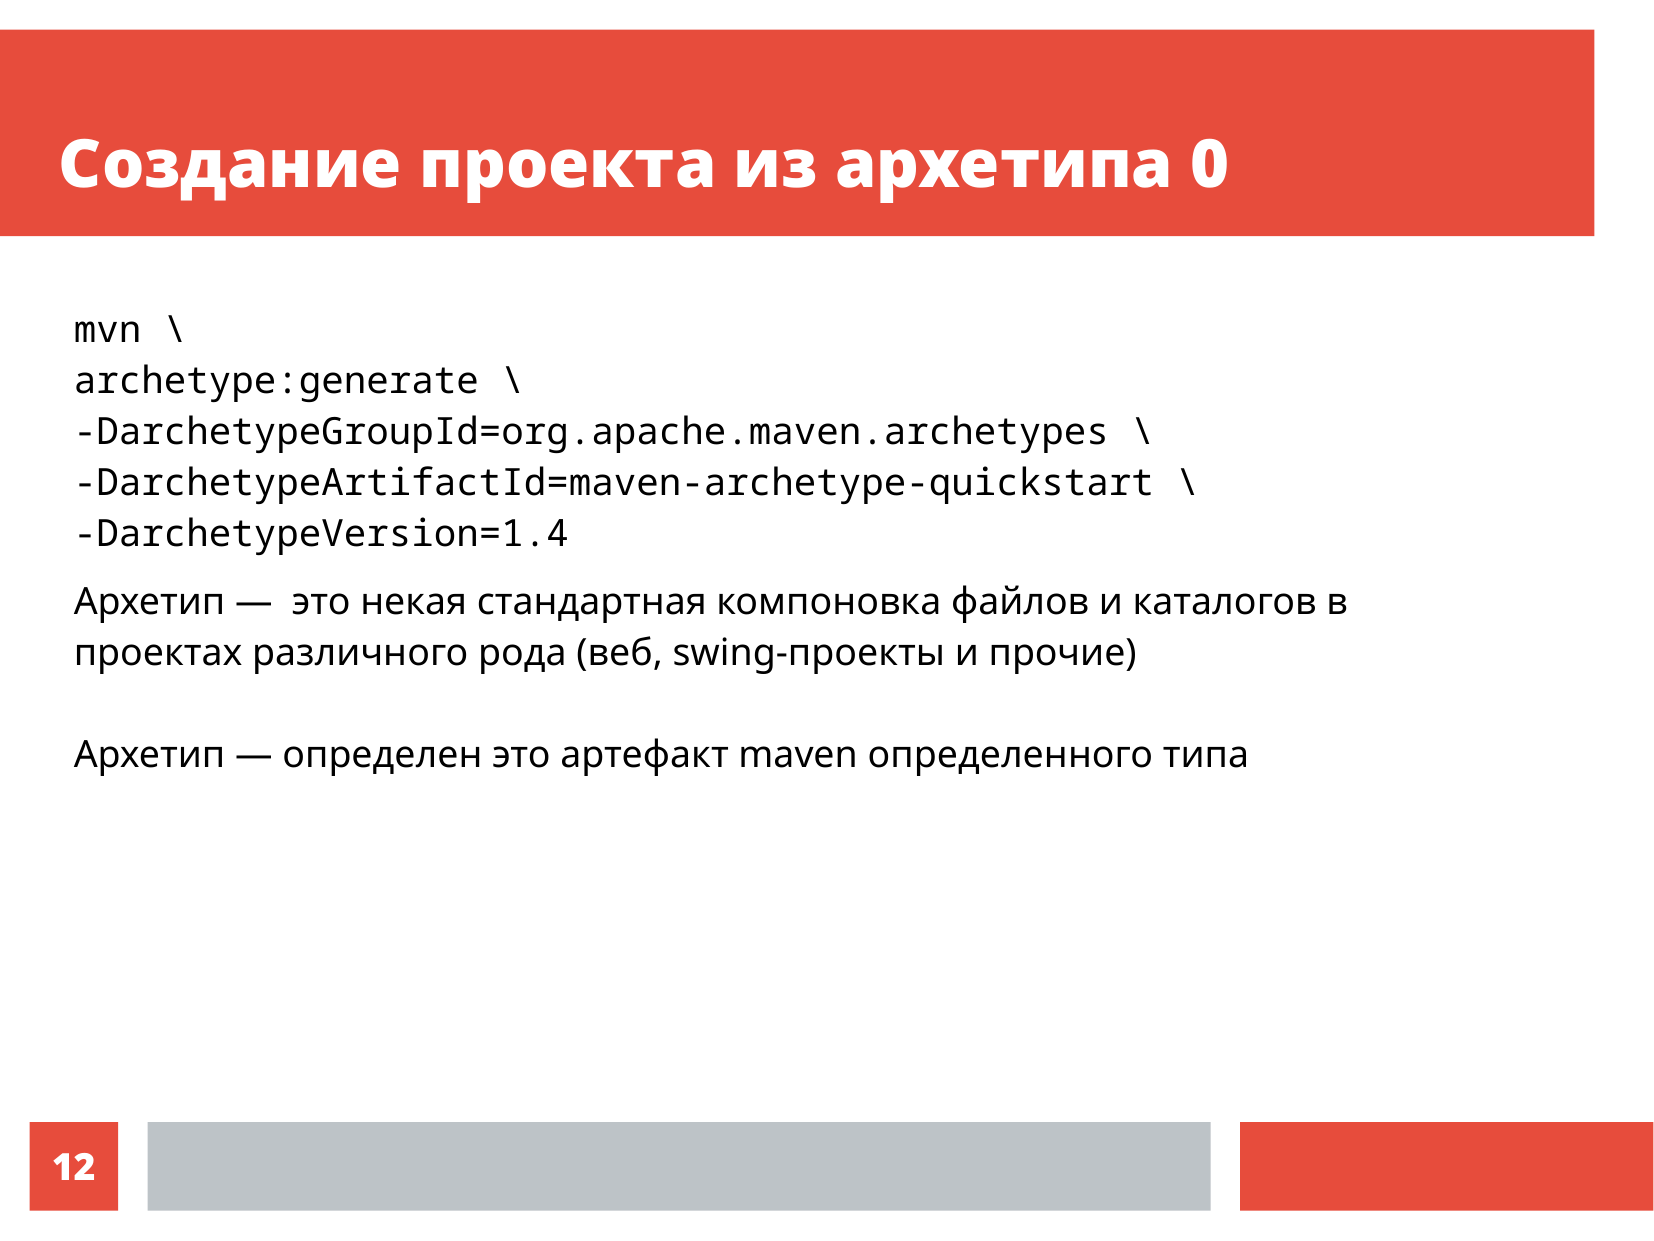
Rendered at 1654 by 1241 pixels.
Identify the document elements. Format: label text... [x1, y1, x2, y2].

title Создание проекта из архетипа 0 [59, 59, 1595, 207]
text_box Архетип — это некая стандартная компоновка файлов и каталогов в проектах различного рода (веб, swing-проекты и прочие) Архетип — определен это артефакт maven определенного типа [59, 566, 1465, 756]
text_box mvn \ archetype:generate \ -DarchetypeGroupId=org.apache.maven.archetypes \ -DarchetypeArtifactId=maven-archetype-quickstart \ -DarchetypeVersion=1.4 [59, 295, 1583, 532]
